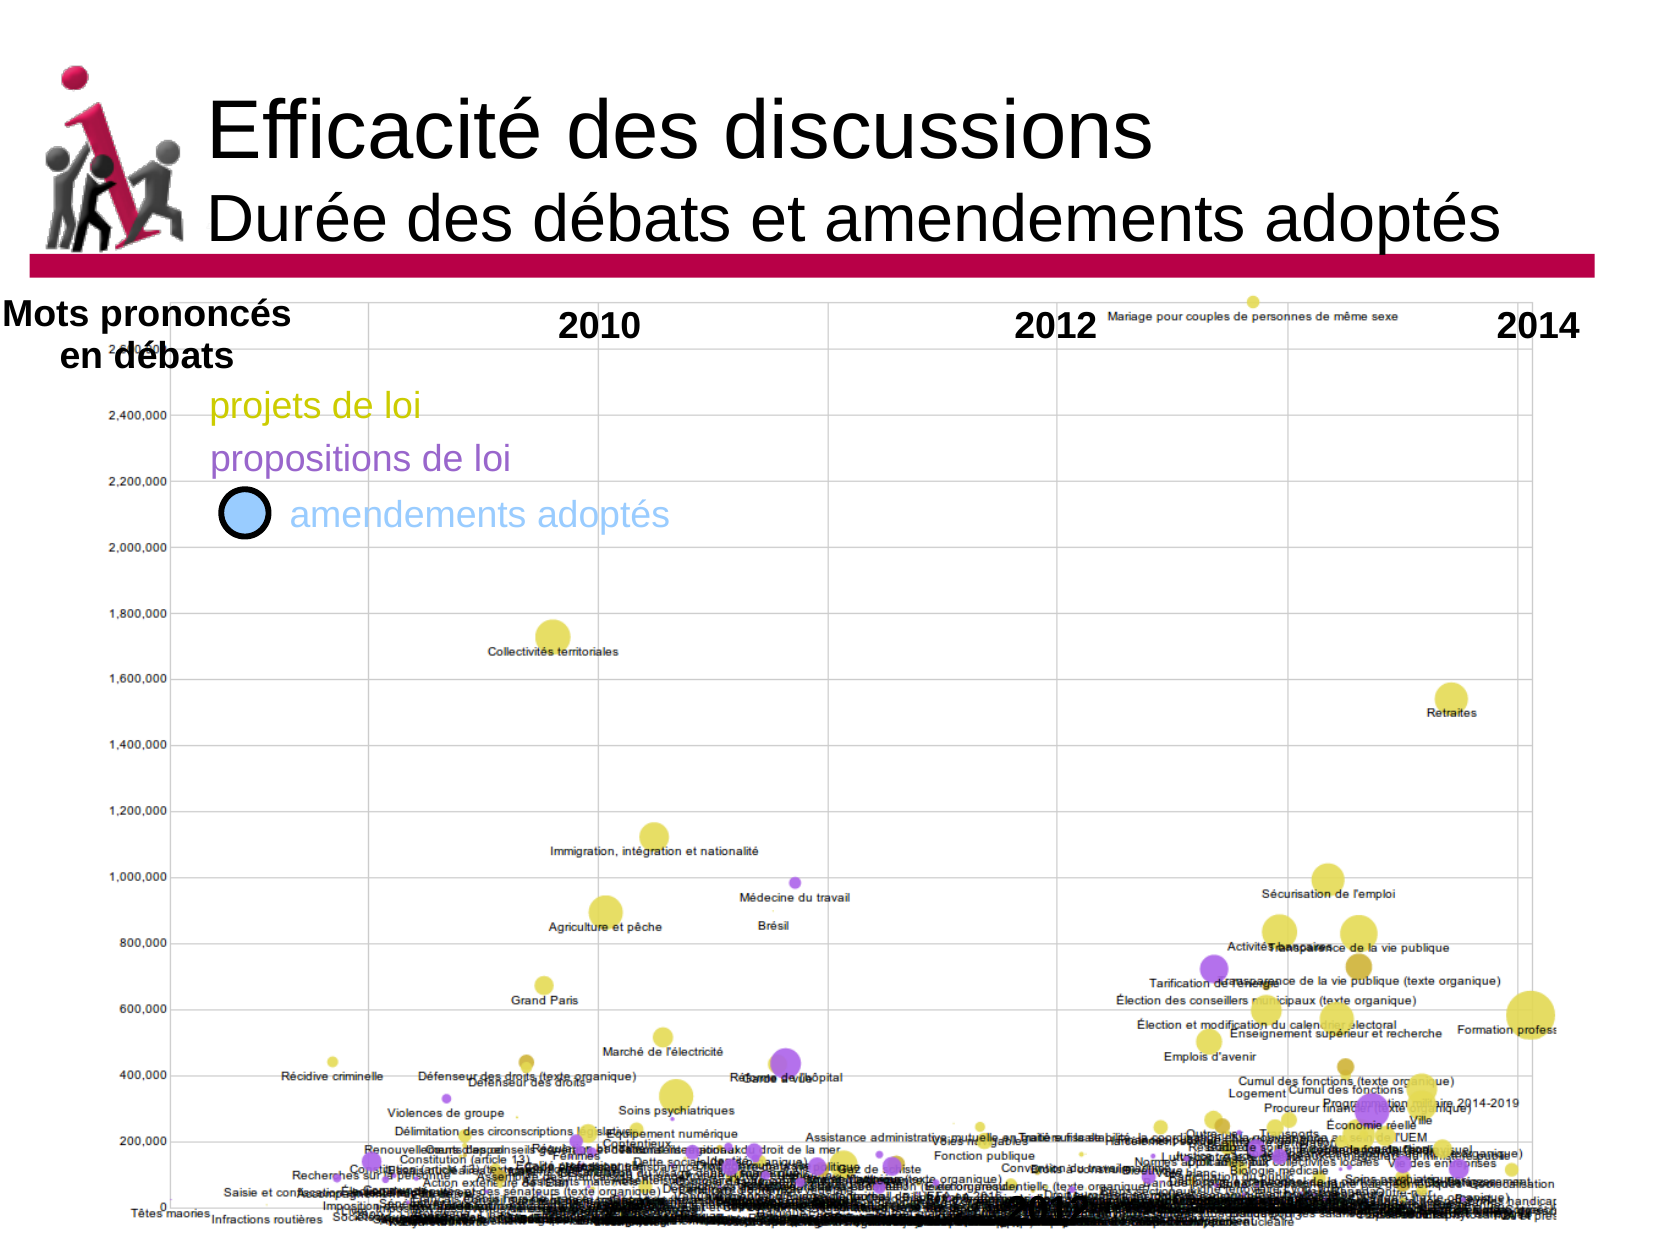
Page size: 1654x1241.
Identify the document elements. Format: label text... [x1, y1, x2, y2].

text_box Mots prononcés en débats [0, 285, 307, 385]
text_box 2012 [999, 297, 1113, 355]
text_box 2012 [992, 1181, 1105, 1238]
text_box 2010 [543, 297, 656, 355]
text_box projets de loi [194, 377, 437, 434]
text_box 2014 [1481, 297, 1595, 355]
title Efficacité des discussions Durée des débats et amendements adoptés [206, 61, 1595, 269]
text_box amendements adoptés [274, 486, 686, 544]
text_box [221, 489, 269, 537]
text_box propositions de loi [195, 430, 620, 488]
picture [88, 285, 1565, 1237]
